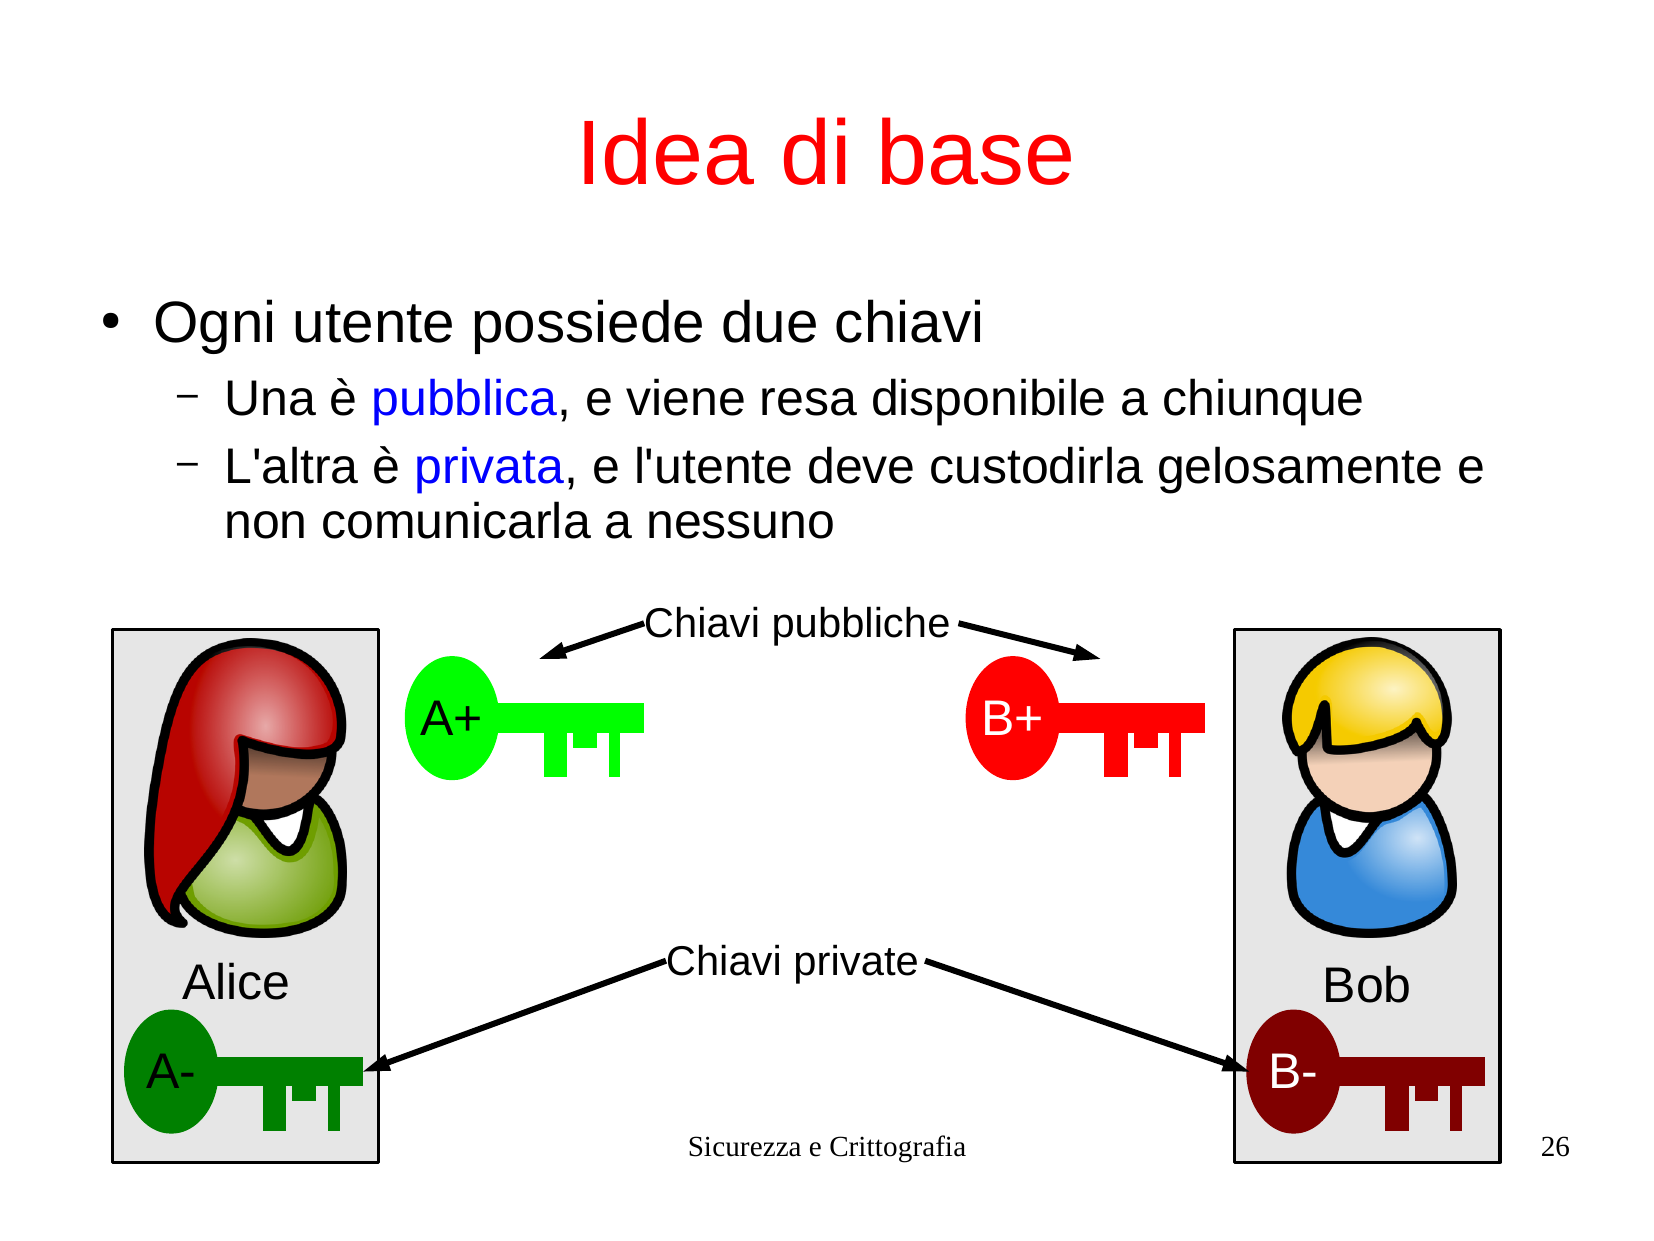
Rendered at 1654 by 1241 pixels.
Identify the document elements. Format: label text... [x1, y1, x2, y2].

text_box Alice [182, 954, 291, 1011]
text_box Bob [1322, 957, 1412, 1014]
text_box [1234, 1109, 1501, 1163]
text_box [112, 1109, 379, 1163]
text_box B- [1249, 1012, 1338, 1131]
list Ogni utente possiede due chiavi Una è pubblica, e viene resa disponibile a chiunque L'altra è privata, e l'utente deve custodirla gelosamente e non comunicarla a nessuno [340, 965, 1258, 1109]
list Ogni utente possiede due chiavi Una è pubblica, e viene resa disponibile a chiunque L'altra è privata, e l'utente deve custodirla gelosamente e non comunicarla a nessuno [82, 290, 1571, 1109]
picture [1282, 637, 1457, 938]
text_box A+ [407, 659, 497, 778]
title Idea di base [82, 49, 1571, 257]
text_box Chiavi private [665, 937, 925, 985]
text_box Chiavi pubbliche [643, 600, 959, 648]
text_box A- [127, 1012, 216, 1131]
text_box B+ [968, 659, 1058, 778]
picture [144, 638, 347, 938]
